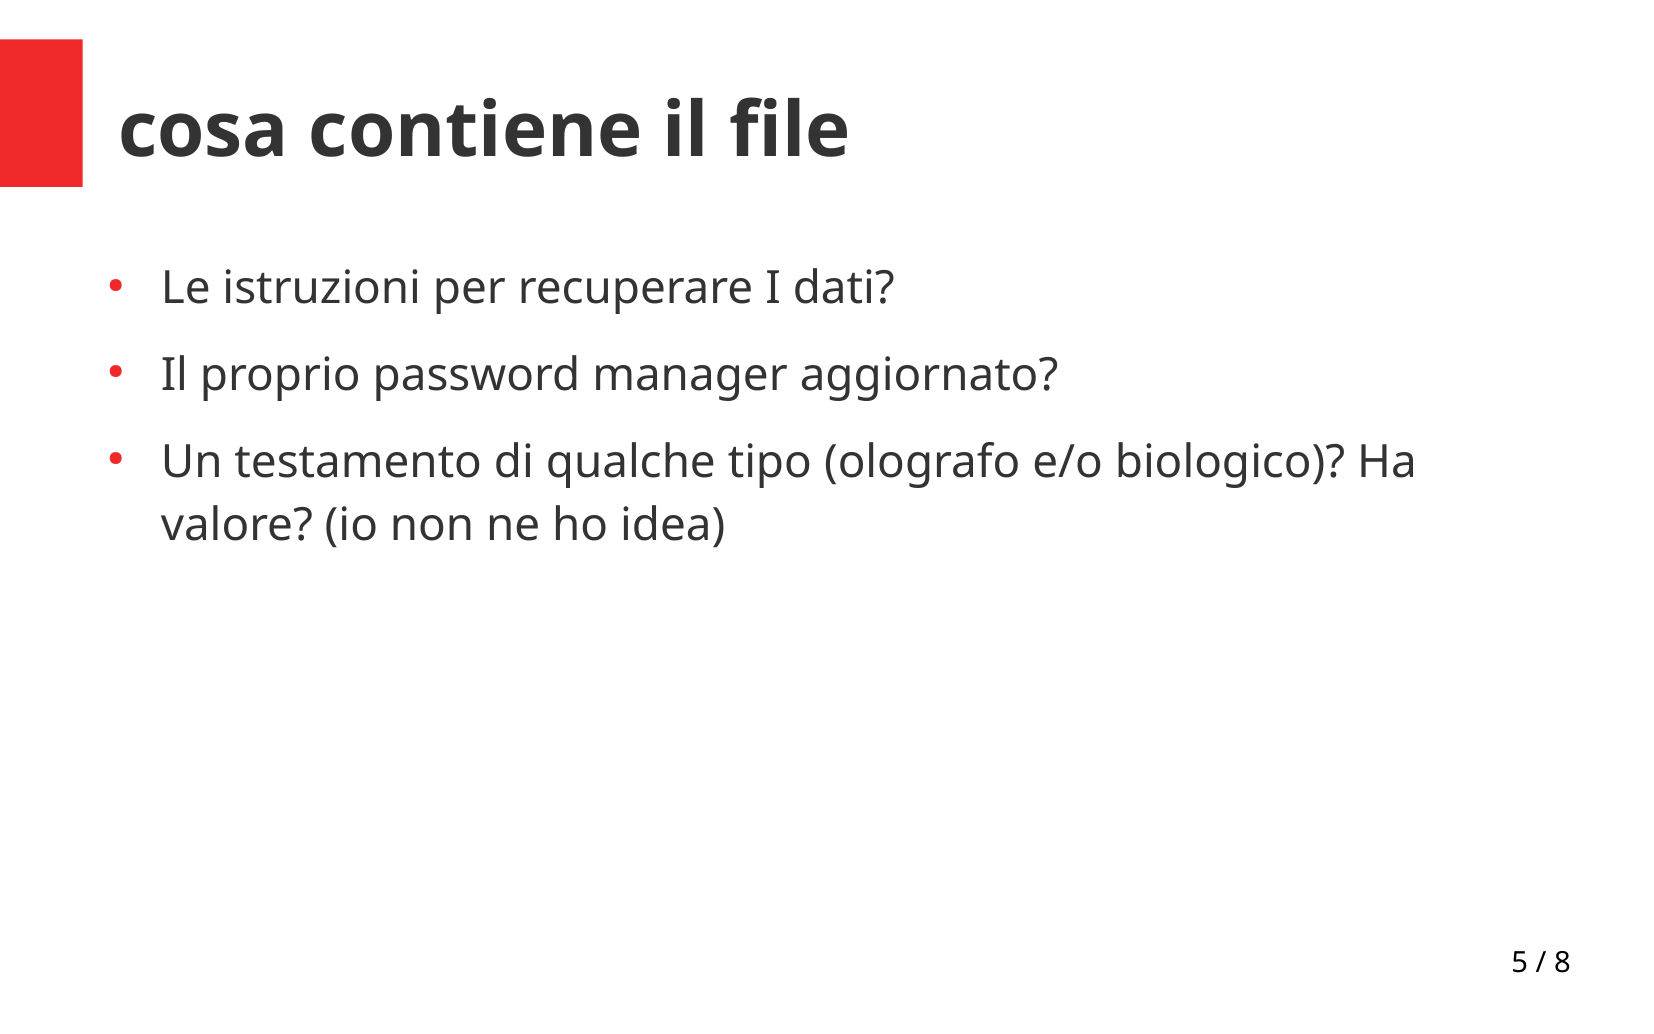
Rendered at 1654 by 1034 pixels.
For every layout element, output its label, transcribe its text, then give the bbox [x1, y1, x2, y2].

list Le istruzioni per recuperare I dati? Il proprio password manager aggiornato? Un testamento di qualche tipo (olografo e/o biologico)? Ha valore? (io non ne ho idea) [90, 254, 1562, 855]
title cosa contiene il file [118, 41, 1571, 214]
